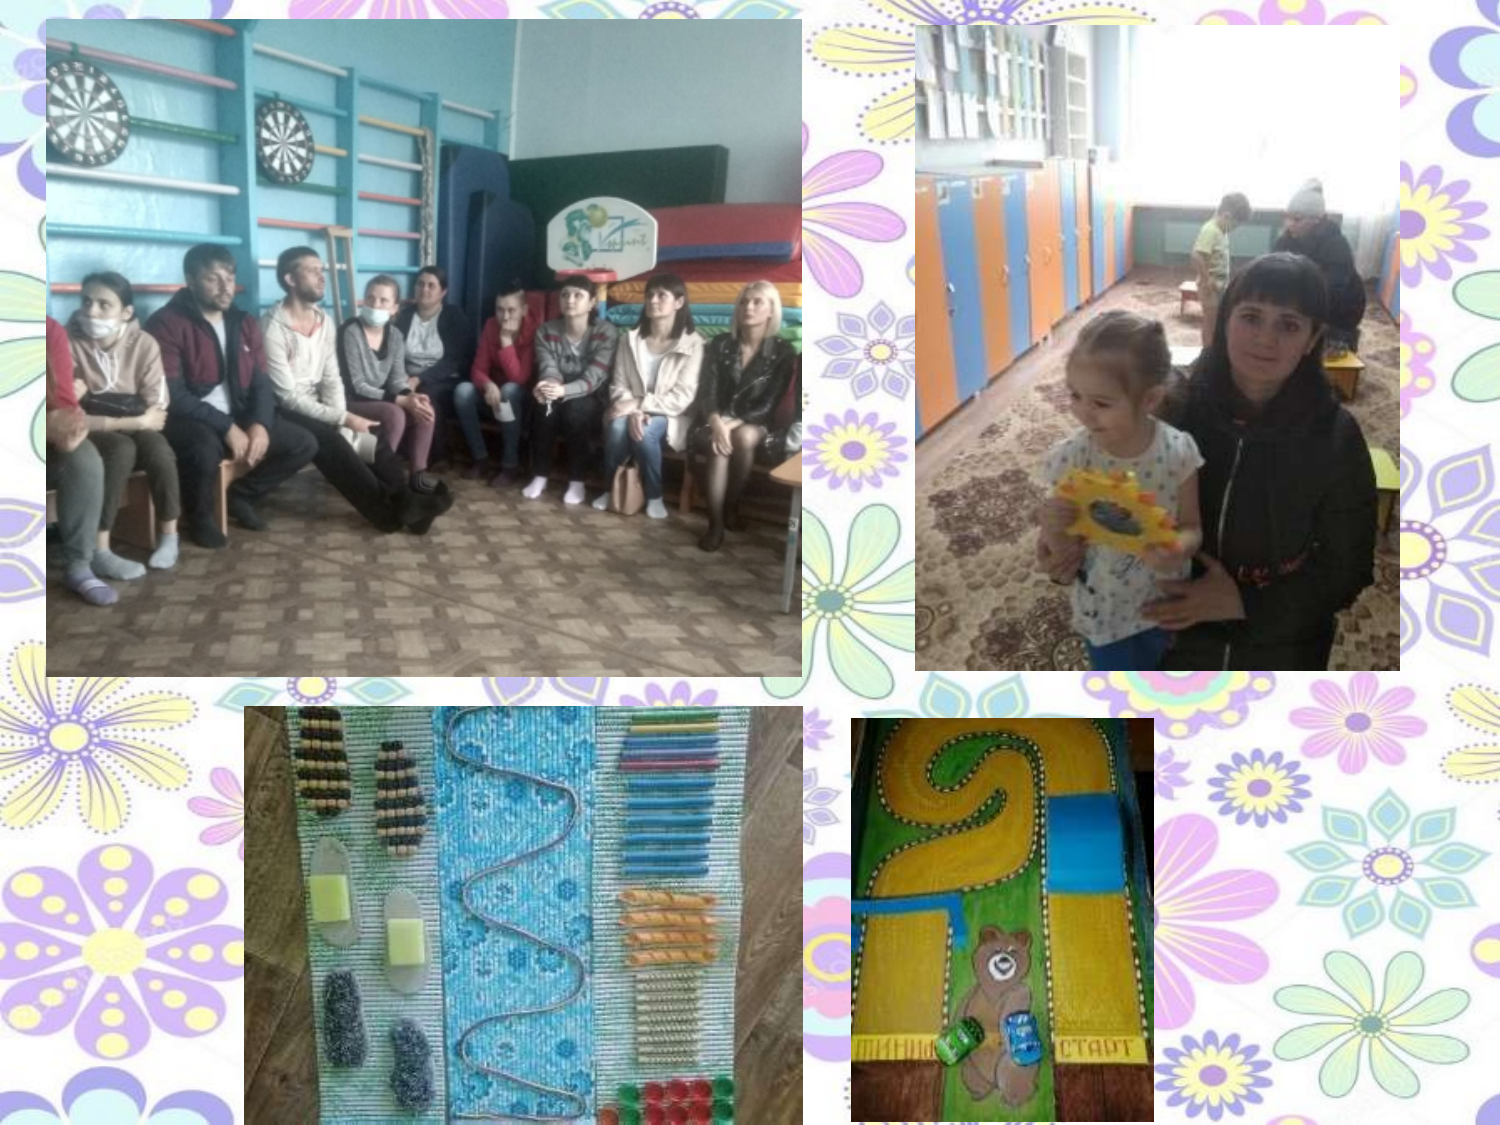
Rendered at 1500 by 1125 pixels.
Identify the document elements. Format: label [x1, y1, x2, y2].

picture [915, 25, 1400, 671]
picture [244, 706, 803, 1125]
picture [851, 718, 1154, 1122]
picture [46, 19, 802, 678]
